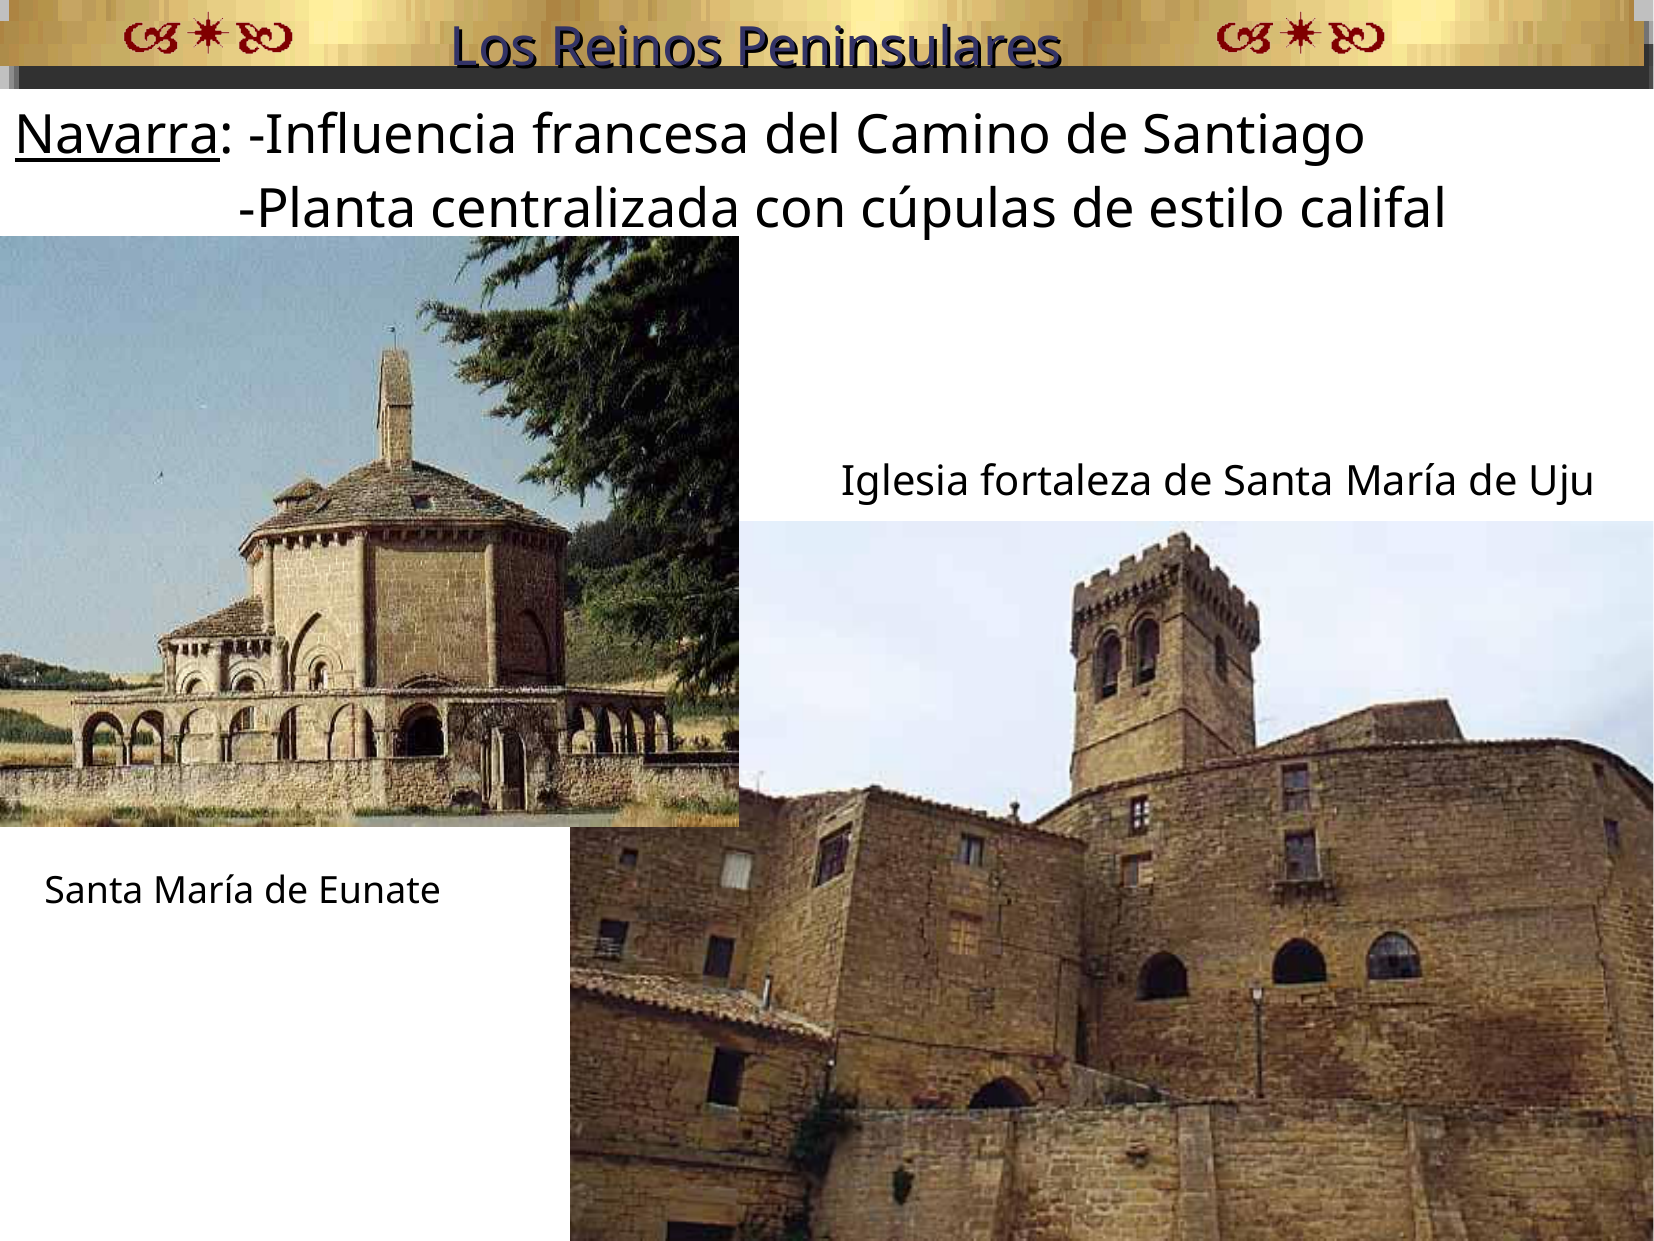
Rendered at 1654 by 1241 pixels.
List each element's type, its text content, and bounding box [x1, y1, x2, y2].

picture [0, 236, 1654, 1241]
picture [0, 0, 1654, 89]
text_box Navarra: -Influencia francesa del Camino de Santiago -Planta centralizada con cúpulas de estilo califal [0, 88, 1550, 234]
text_box Iglesia fortaleza de Santa María de Uju [826, 442, 1637, 508]
text_box Los Reinos Peninsulares [435, 0, 1063, 80]
text_box Santa María de Eunate [29, 856, 479, 917]
